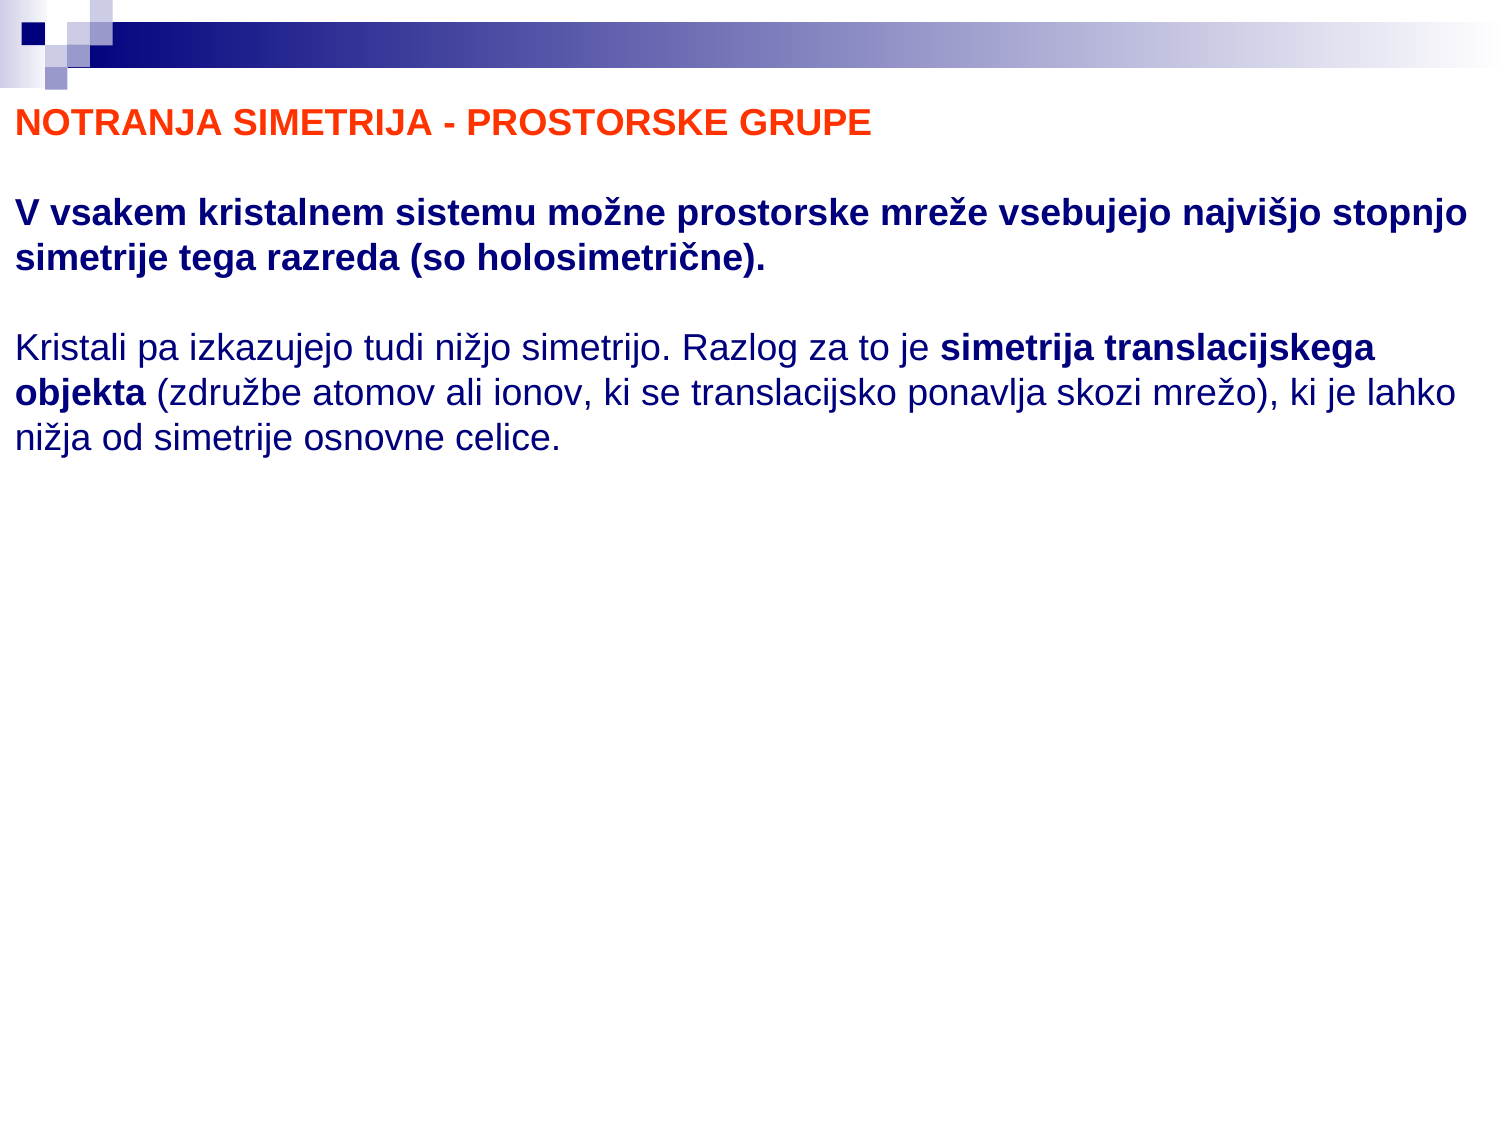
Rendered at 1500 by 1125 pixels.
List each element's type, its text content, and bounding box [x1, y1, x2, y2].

text_box NOTRANJA SIMETRIJA - PROSTORSKE GRUPE V vsakem kristalnem sistemu možne prostorske mreže vsebujejo najvišjo stopnjo simetrije tega razreda (so holosimetrične). Kristali pa izkazujejo tudi nižjo simetrijo. Razlog za to je simetrija translacijskega objekta (združbe atomov ali ionov, ki se translacijsko ponavlja skozi mrežo), ki je lahko nižja od simetrije osnovne celice. [0, 90, 1500, 511]
